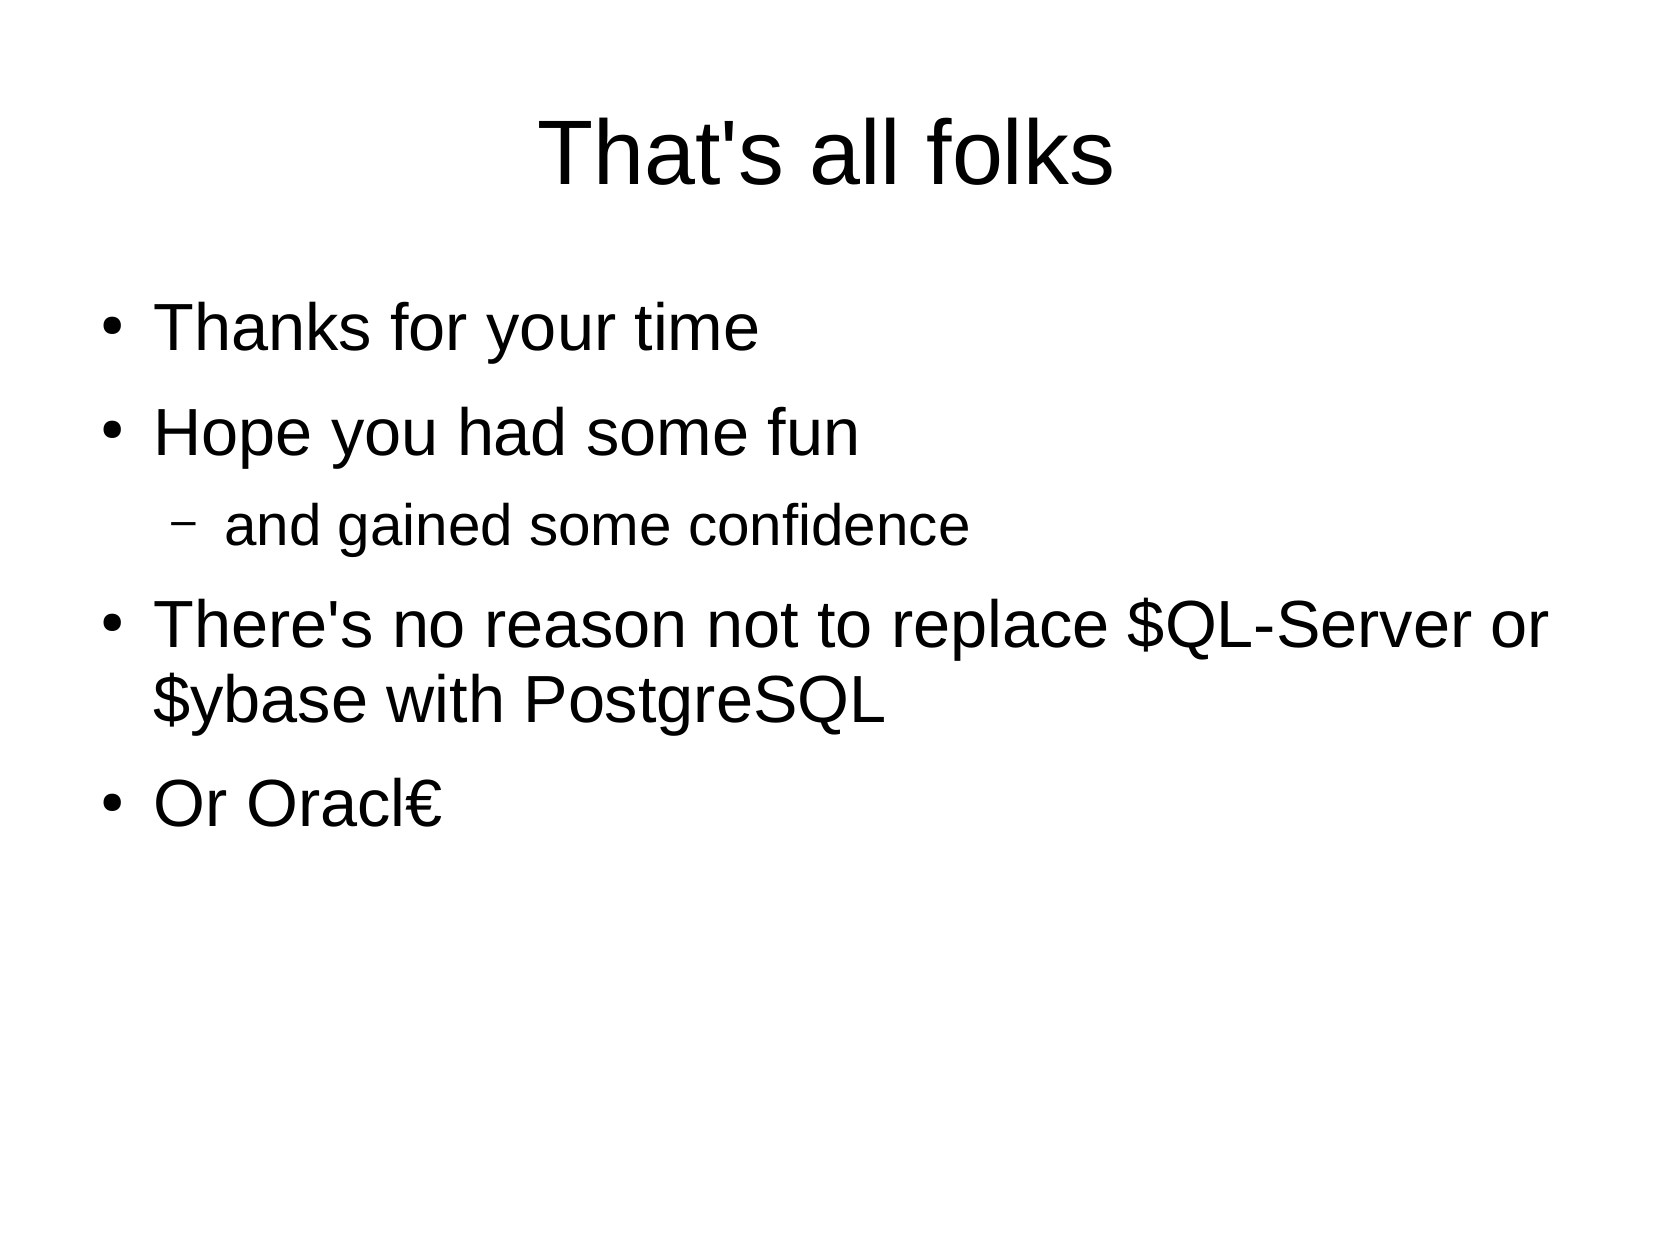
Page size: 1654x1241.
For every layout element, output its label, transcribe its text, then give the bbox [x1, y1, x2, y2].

list Thanks for your time Hope you had some fun and gained some confidence There's no reason not to replace $QL-Server or $ybase with PostgreSQL Or Oracl€ [82, 290, 1571, 1010]
title That's all folks [82, 49, 1571, 257]
